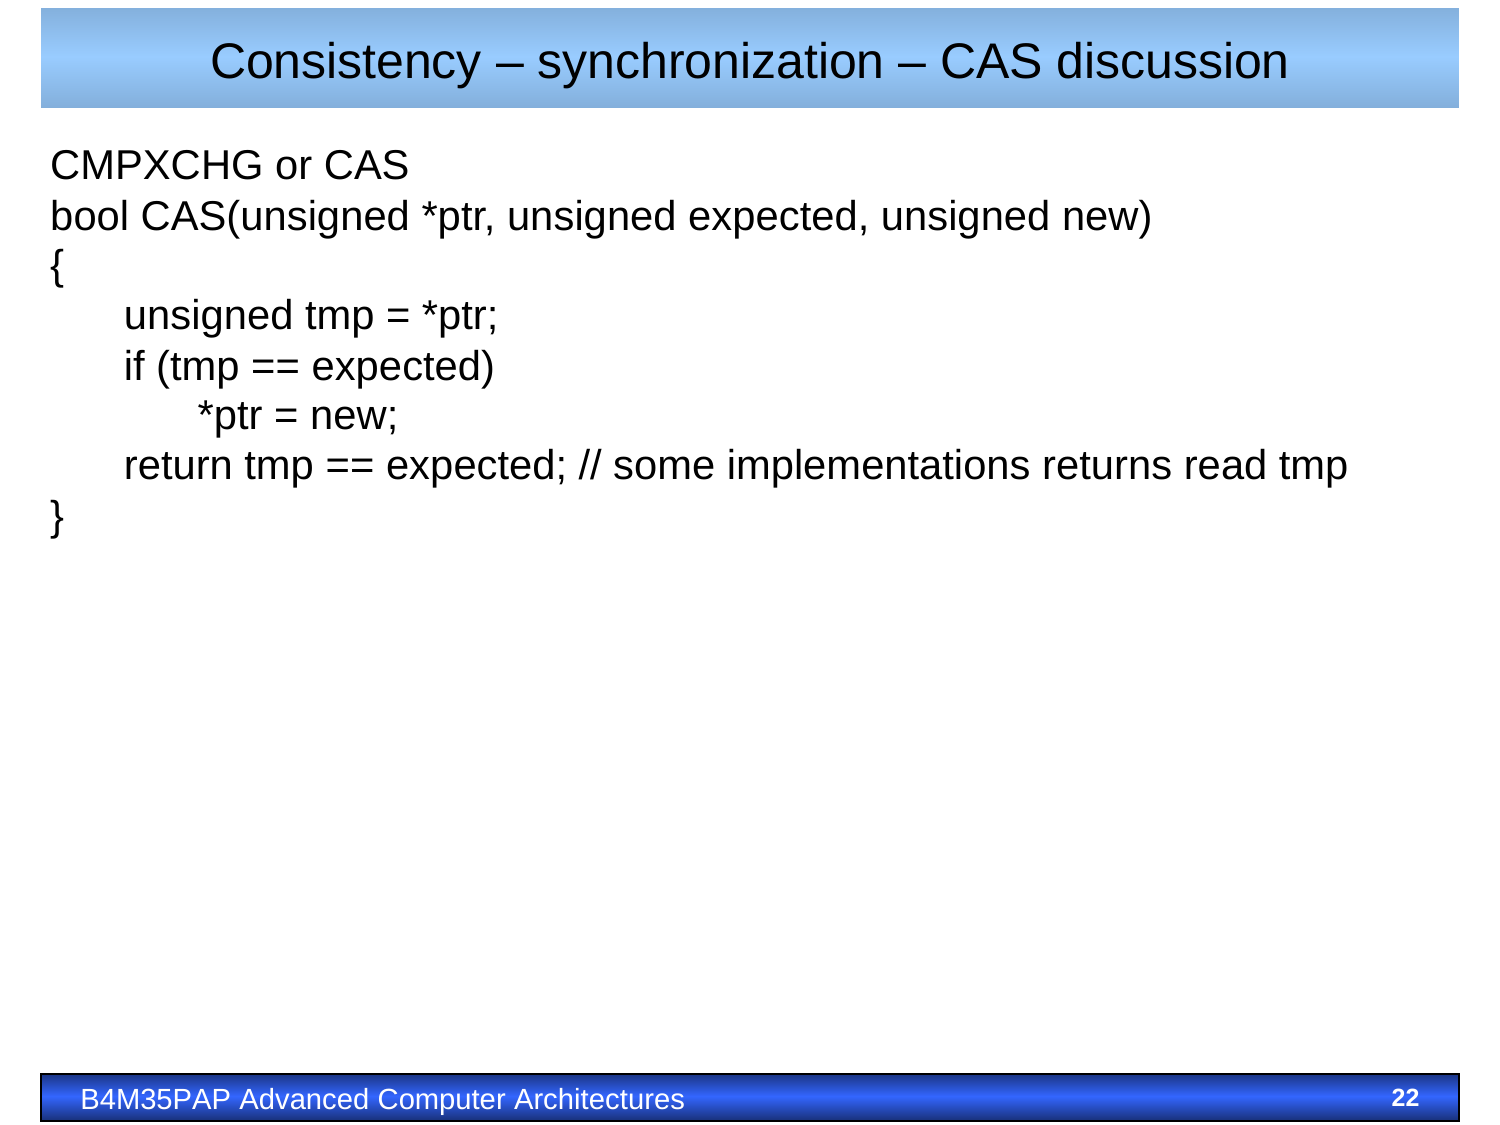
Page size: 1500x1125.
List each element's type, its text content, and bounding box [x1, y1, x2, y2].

title Consistency – synchronization – CAS discussion [41, 8, 1459, 108]
text_box CMPXCHG or CAS bool CAS(unsigned *ptr, unsigned expected, unsigned new) { unsigned tmp = *ptr; if (tmp == expected) *ptr = new; return tmp == expected; // some implementations returns read tmp } [35, 130, 1455, 546]
